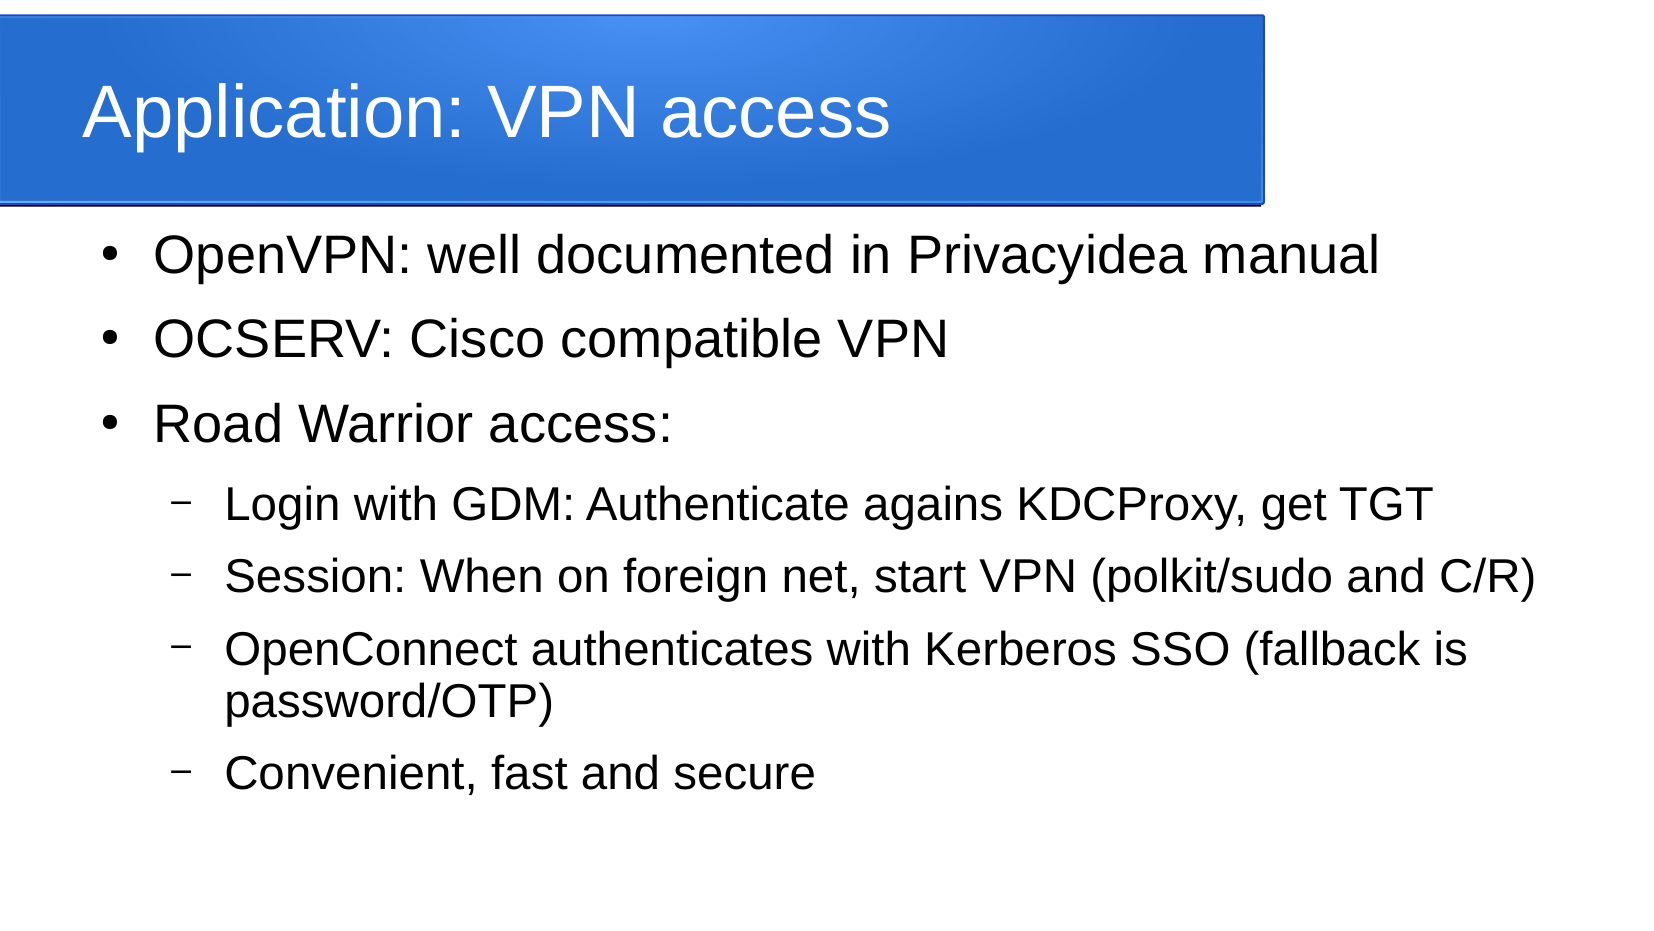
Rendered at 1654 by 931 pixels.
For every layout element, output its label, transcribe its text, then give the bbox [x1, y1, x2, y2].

list OpenVPN: well documented in Privacyidea manual OCSERV: Cisco compatible VPN Road Warrior access: Login with GDM: Authenticate agains KDCProxy, get TGT Session: When on foreign net, start VPN (polkit/sudo and C/R) OpenConnect authenticates with Kerberos SSO (fallback is password/OTP) Convenient, fast and secure [82, 224, 1571, 863]
title Application: VPN access [82, 35, 1235, 189]
